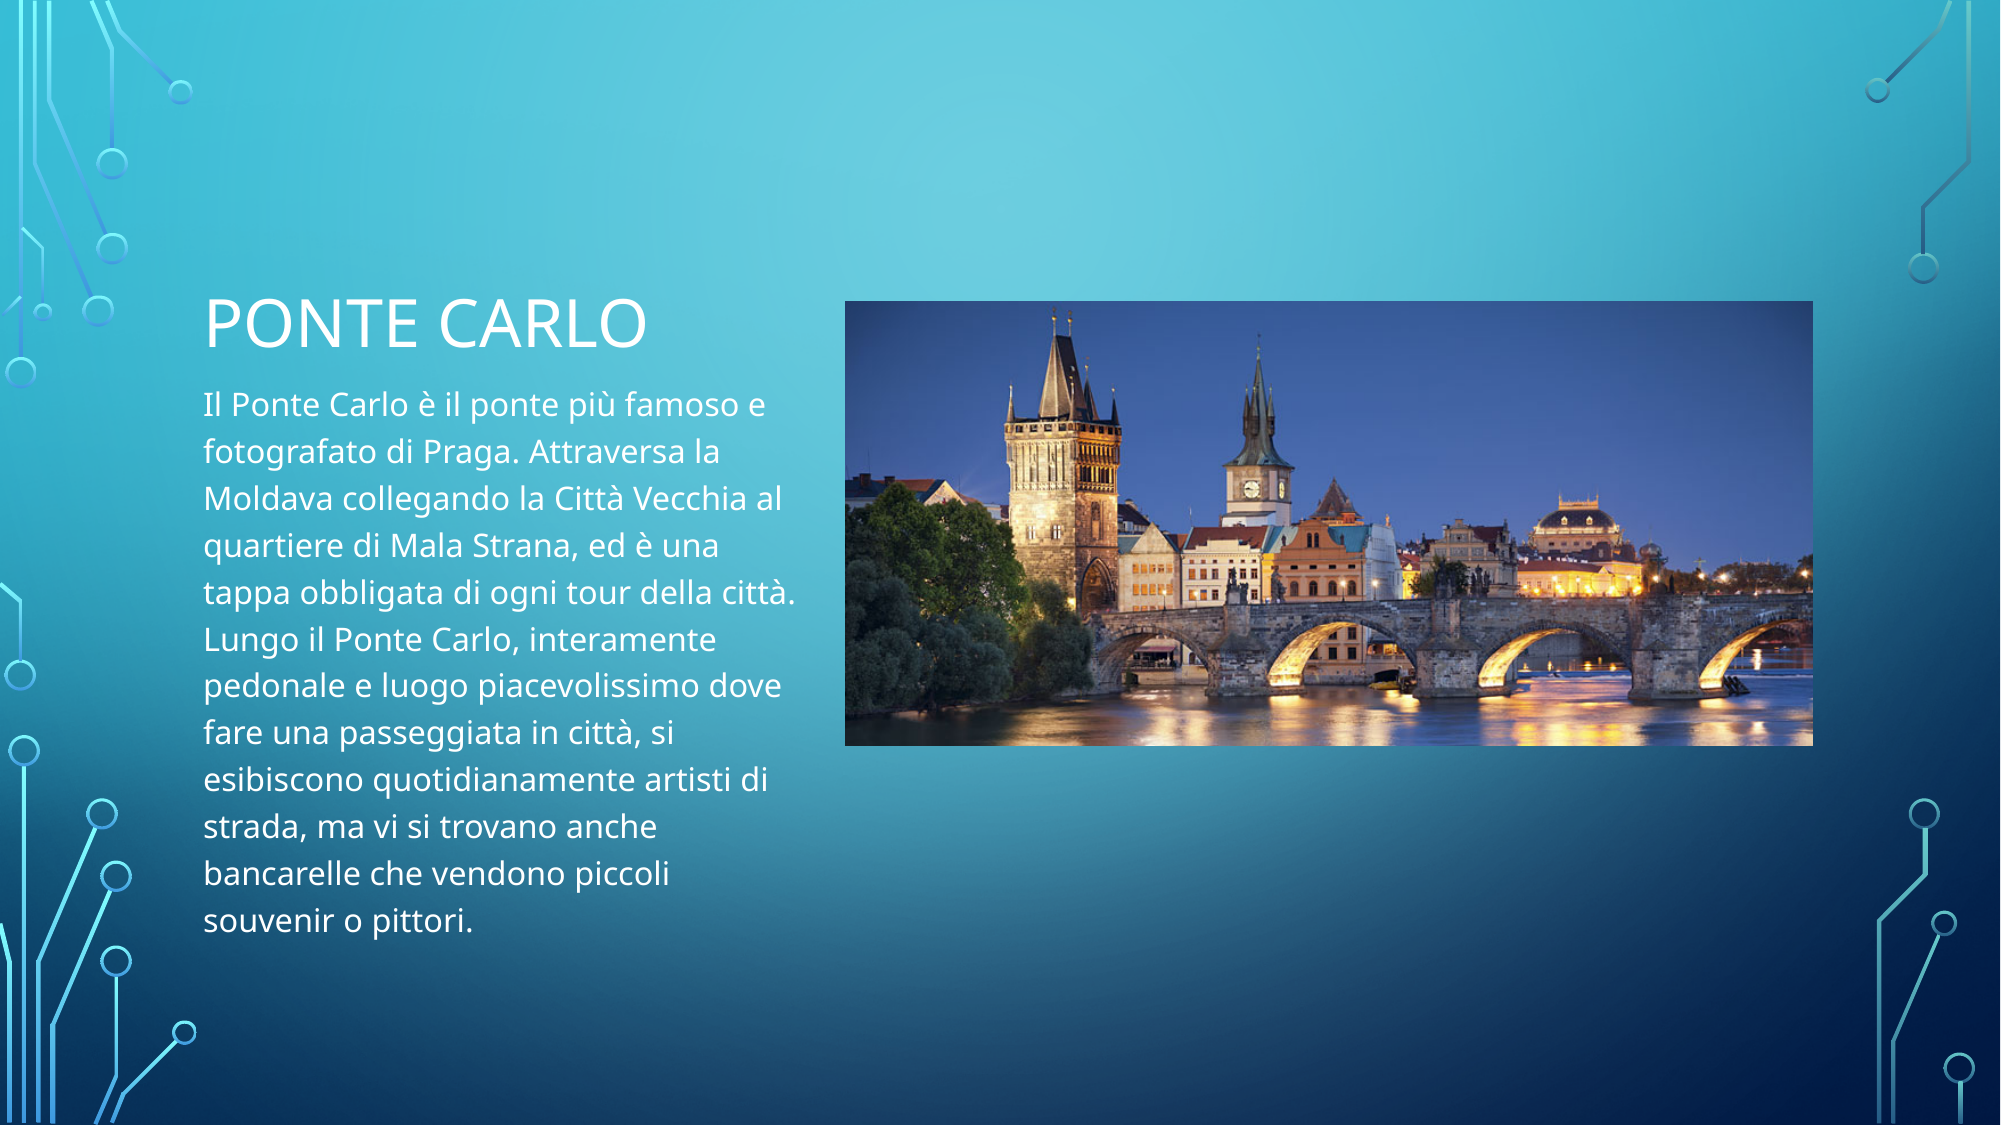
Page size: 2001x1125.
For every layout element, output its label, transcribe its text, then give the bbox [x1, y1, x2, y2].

picture [845, 301, 1813, 746]
title Ponte carlo [188, 99, 821, 369]
list Il Ponte Carlo è il ponte più famoso e fotografato di Praga. Attraversa la Moldava collegando la Città Vecchia al quartiere di Mala Strana, ed è una tappa obbligata di ogni tour della città. Lungo il Ponte Carlo, interamente pedonale e luogo piacevolissimo dove fare una passeggiata in città, si esibiscono quotidianamente artisti di strada, ma vi si trovano anche bancarelle che vendono piccoli souvenir o pittori. [188, 369, 821, 951]
